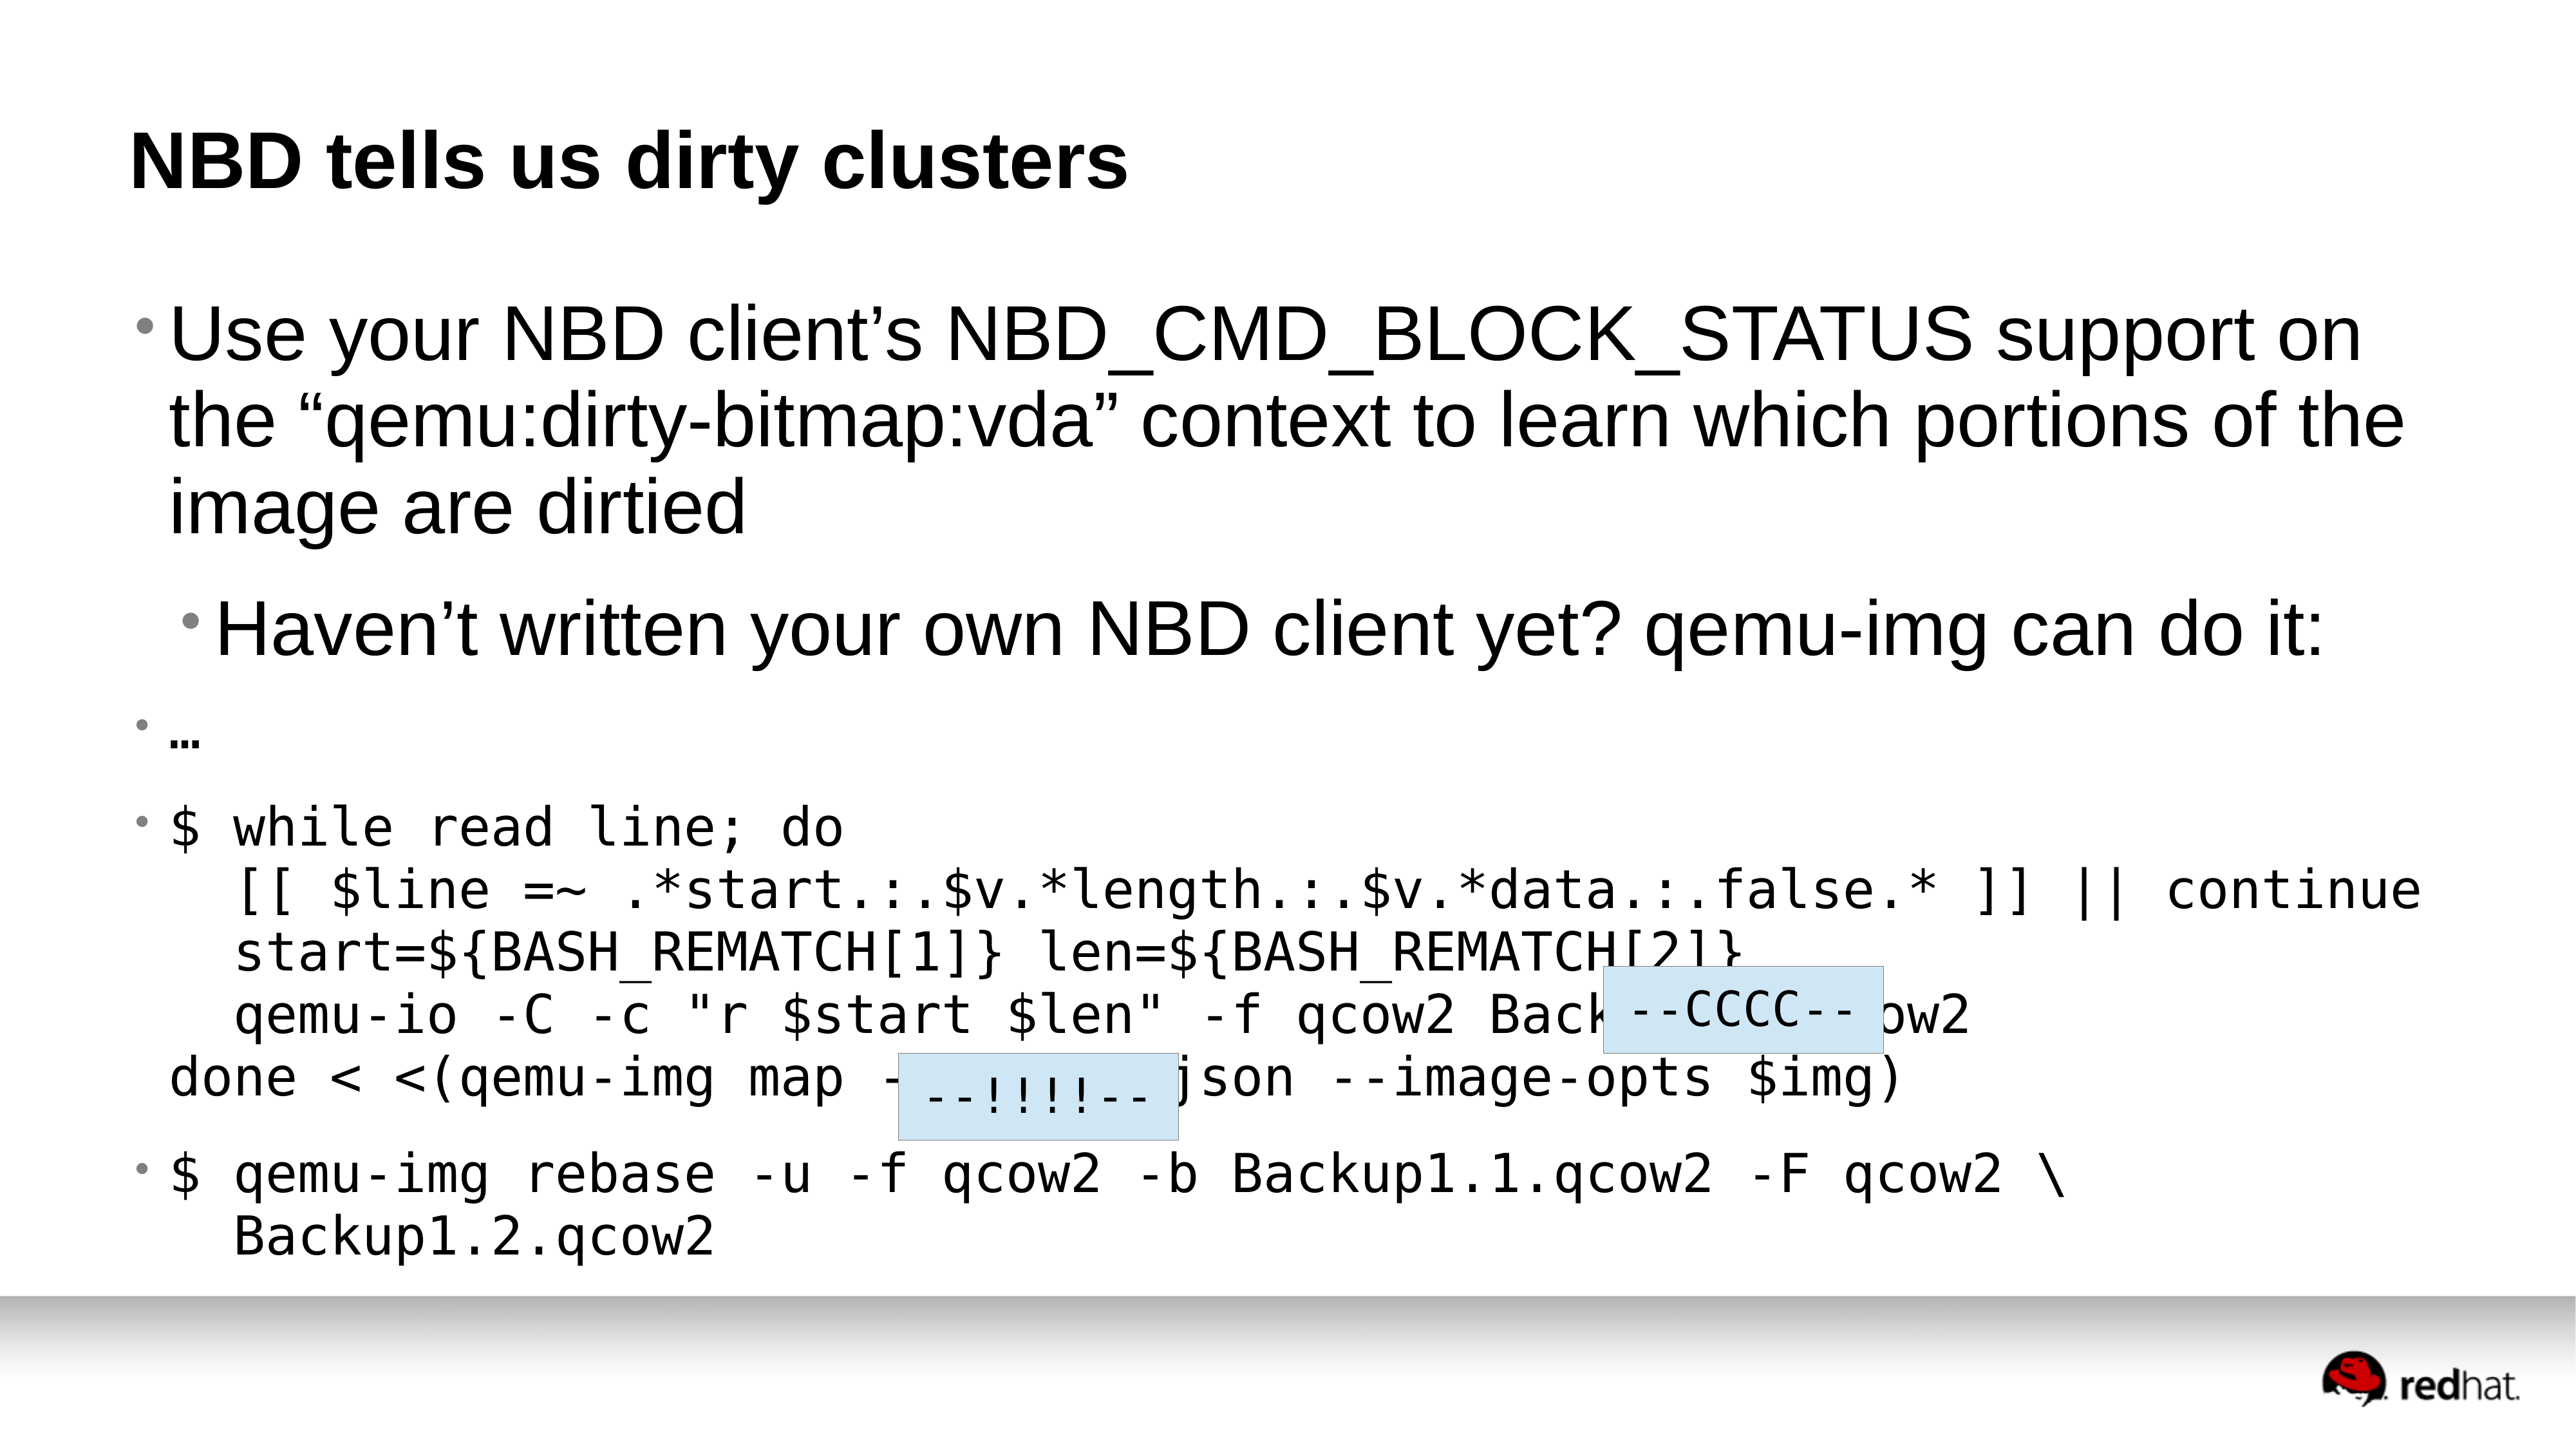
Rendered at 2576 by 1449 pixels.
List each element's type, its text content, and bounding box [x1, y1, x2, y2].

text_box --CCCC-- [1603, 966, 1884, 1054]
text_box --!!!!-- [898, 1053, 1179, 1141]
picture [0, 0, 2576, 1446]
title NBD tells us dirty clusters [129, 100, 2261, 222]
list Use your NBD client’s NBD_CMD_BLOCK_STATUS support on the “qemu:dirty-bitmap:vda” context to learn which portions of the image are dirtied Haven’t written your own NBD client yet? qemu-img can do it: … $ while read line; do [[ $line =~ .*start.:.$v.*length.:.$v.*data.:.false.* ]] || continue start=${BASH_REMATCH[1]} len=${BASH_REMATCH[2]} qemu-io -C -c "r $start $len" -f qcow2 Backup1.2.qcow2 done < <(qemu-img map --output=json --image-opts $img) $ qemu-img rebase -u -f qcow2 -b Backup1.1.qcow2 -F qcow2 \ Backup1.2.qcow2 [123, 289, 2425, 1268]
